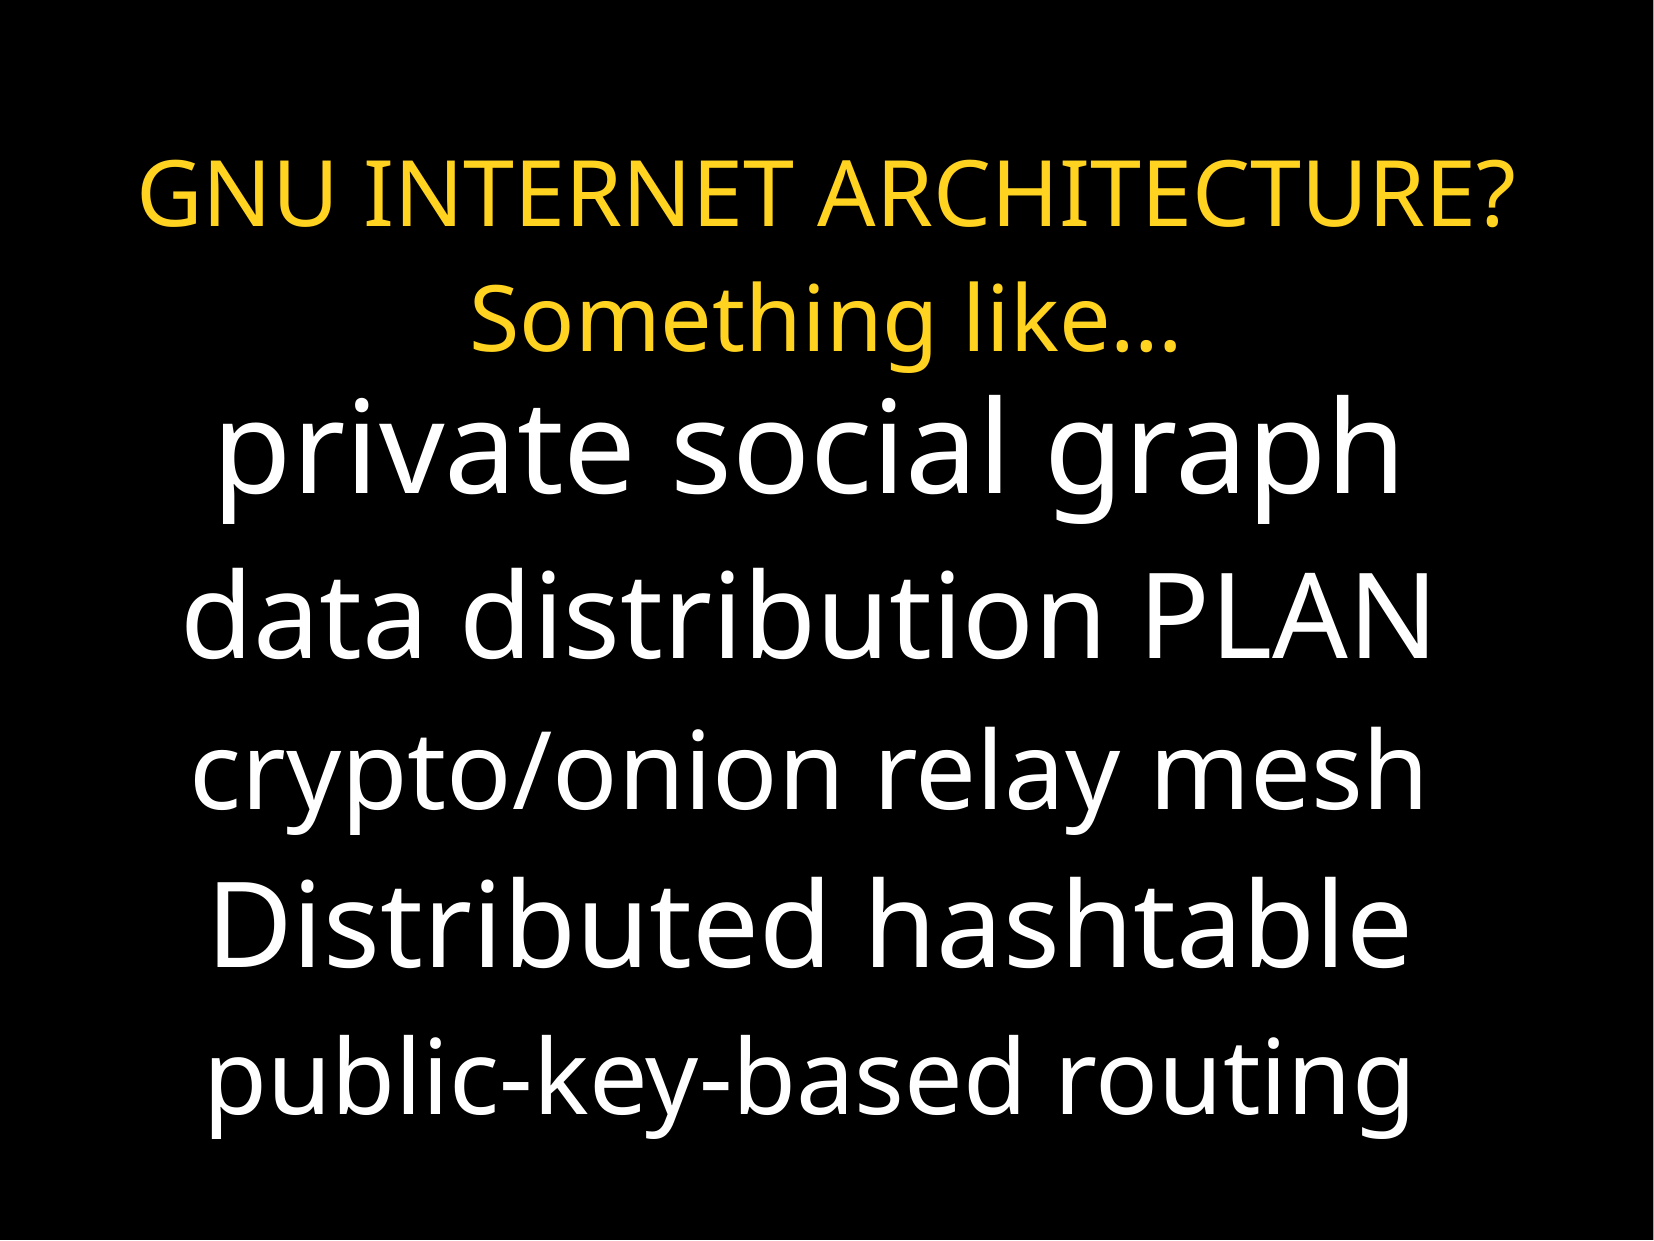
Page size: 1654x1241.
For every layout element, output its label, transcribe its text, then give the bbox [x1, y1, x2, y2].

subtitle private social graph data distribution PLAN crypto/onion relay mesh Distributed hashtable public-key-based routing [82, 390, 1538, 1110]
title GNU INTERNET ARCHITECTURE? Something like… [82, 149, 1571, 357]
